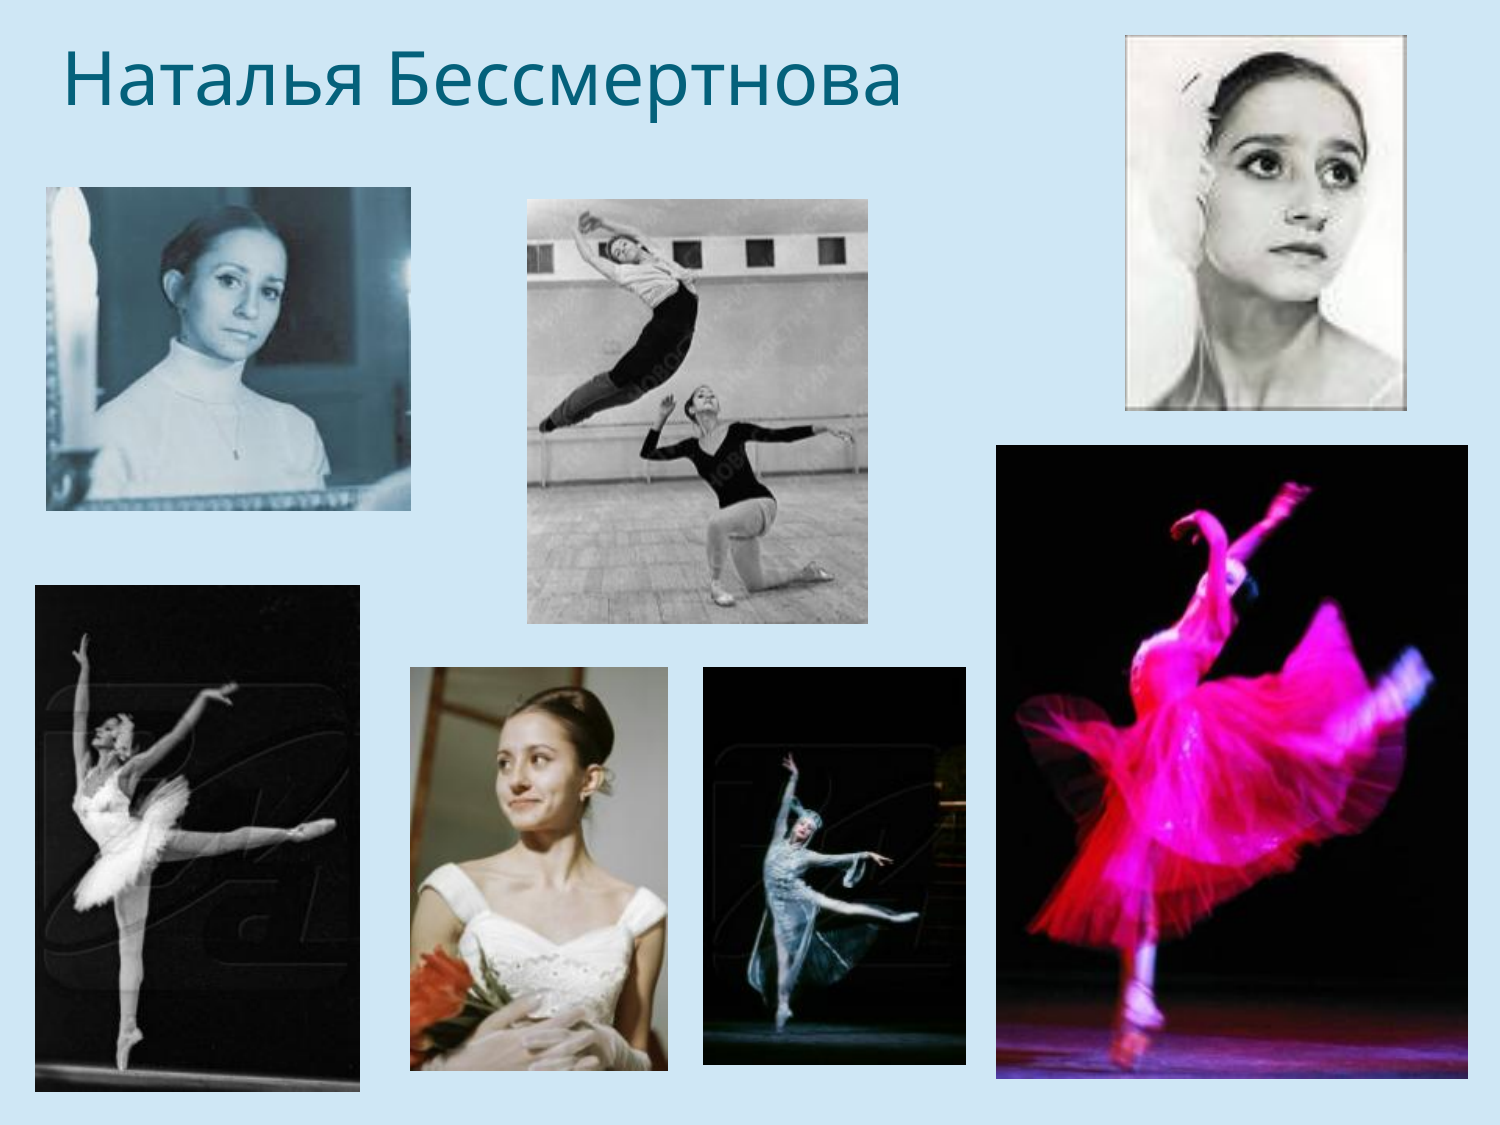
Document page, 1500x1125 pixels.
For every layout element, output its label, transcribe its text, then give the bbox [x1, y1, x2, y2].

picture [527, 199, 868, 624]
picture [46, 187, 411, 511]
title Наталья Бессмертнова [46, 23, 924, 125]
picture [35, 585, 360, 1092]
picture [410, 667, 668, 1071]
picture [1125, 35, 1407, 411]
picture [703, 667, 966, 1065]
picture [996, 445, 1468, 1079]
